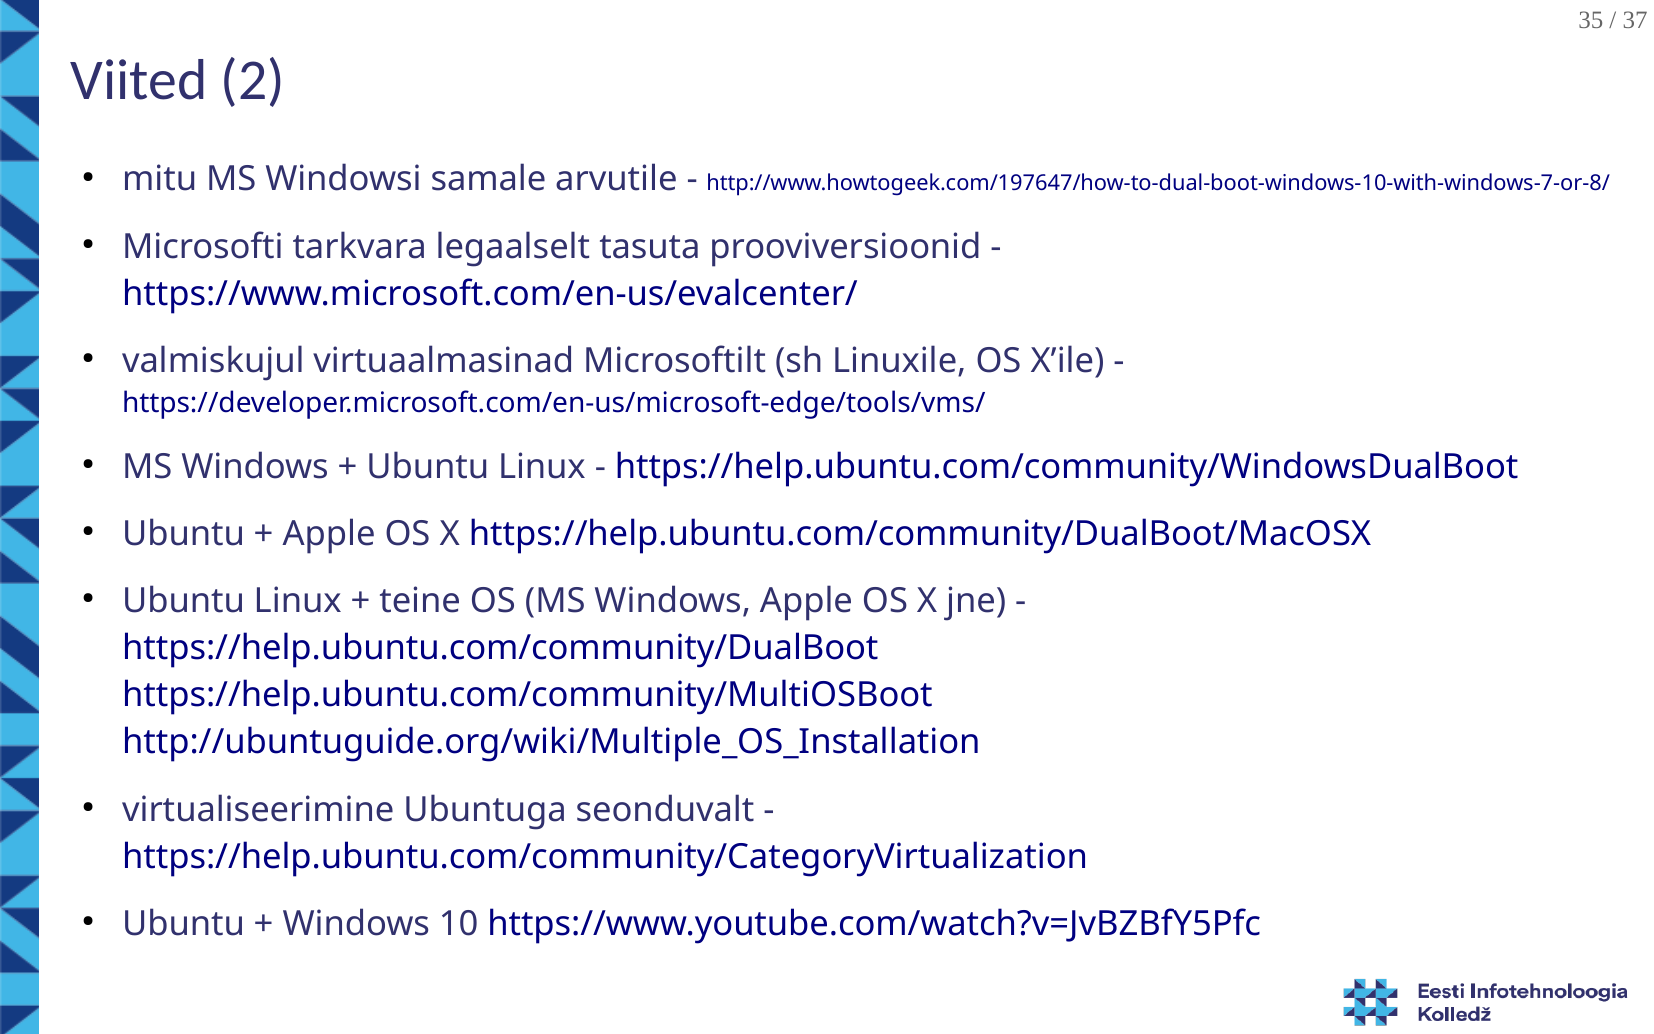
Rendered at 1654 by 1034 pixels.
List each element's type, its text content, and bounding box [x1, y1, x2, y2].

list mitu MS Windowsi samale arvutile - http://www.howtogeek.com/197647/how-to-dual-boot-windows-10-with-windows-7-or-8/ Microsofti tarkvara legaalselt tasuta prooviversioonid - https://www.microsoft.com/en-us/evalcenter/ valmiskujul virtuaalmasinad Microsoftilt (sh Linuxile, OS X’ile) - https://developer.microsoft.com/en-us/microsoft-edge/tools/vms/ MS Windows + Ubuntu Linux - https://help.ubuntu.com/community/WindowsDualBoot Ubuntu + Apple OS X https://help.ubuntu.com/community/DualBoot/MacOSX Ubuntu Linux + teine OS (MS Windows, Apple OS X jne) - https://help.ubuntu.com/community/DualBoot https://help.ubuntu.com/community/MultiOSBoot http://ubuntuguide.org/wiki/Multiple_OS_Installation virtualiseerimine Ubuntuga seonduvalt - https://help.ubuntu.com/community/CategoryVirtualization Ubuntu + Windows 10 https://www.youtube.com/watch?v=JvBZBfY5Pfc [68, 153, 1630, 957]
title Viited (2) [70, 41, 1630, 130]
